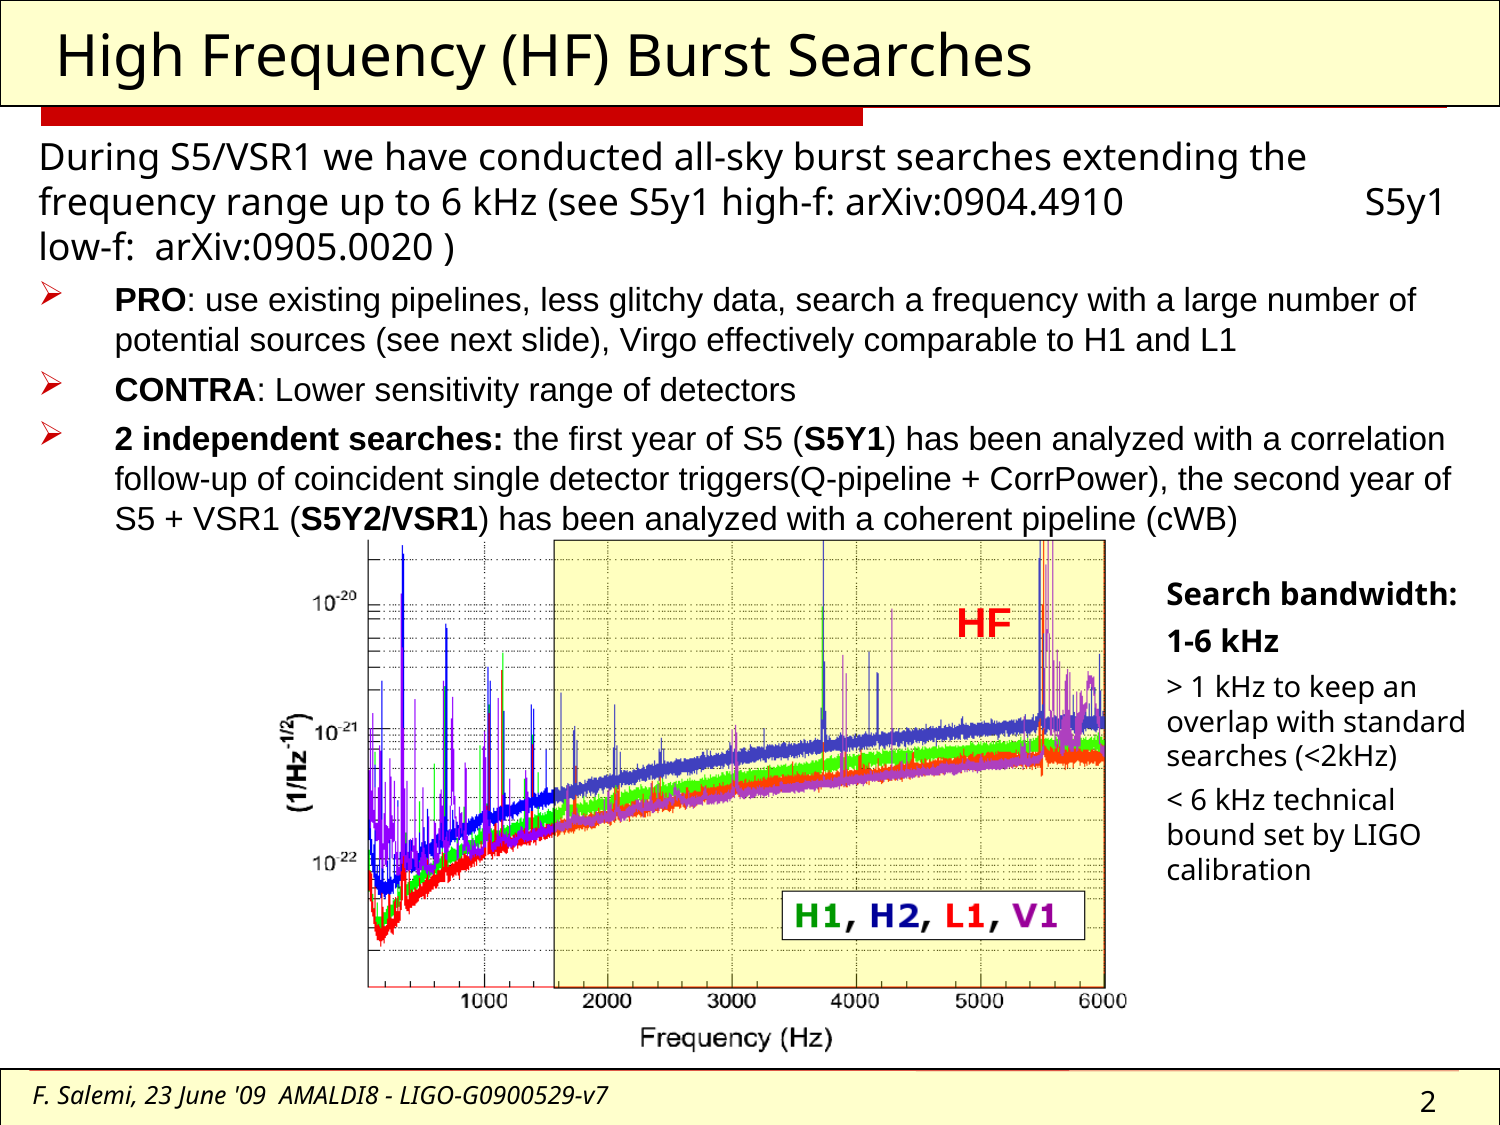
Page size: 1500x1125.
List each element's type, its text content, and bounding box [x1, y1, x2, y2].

picture [265, 511, 269, 528]
picture [265, 504, 1188, 1064]
title High Frequency (HF) Burst Searches [41, 4, 1459, 100]
text_box HF [941, 587, 1027, 654]
text_box During S5/VSR1 we have conducted all-sky burst searches extending the frequency range up to 6 kHz (see S5y1 high-f: arXiv:0904.4910 S5y1 low-f: arXiv:0905.0020 ) PRO: use existing pipelines, less glitchy data, search a frequency with a large number of potential sources (see next slide), Virgo effectively comparable to H1 and L1 CONTRA: Lower sensitivity range of detectors 2 independent searches: the first year of S5 (S5Y1) has been analyzed with a correlation follow-up of coincident single detector triggers(Q-pipeline + CorrPower), the second year of S5 + VSR1 (S5Y2/VSR1) has been analyzed with a coherent pipeline (cWB) [23, 125, 1500, 504]
text_box Search bandwidth: 1-6 kHz > 1 kHz to keep an overlap with standard searches (<2kHz)‏ < 6 kHz technical bound set by LIGO calibration [1151, 566, 1500, 967]
